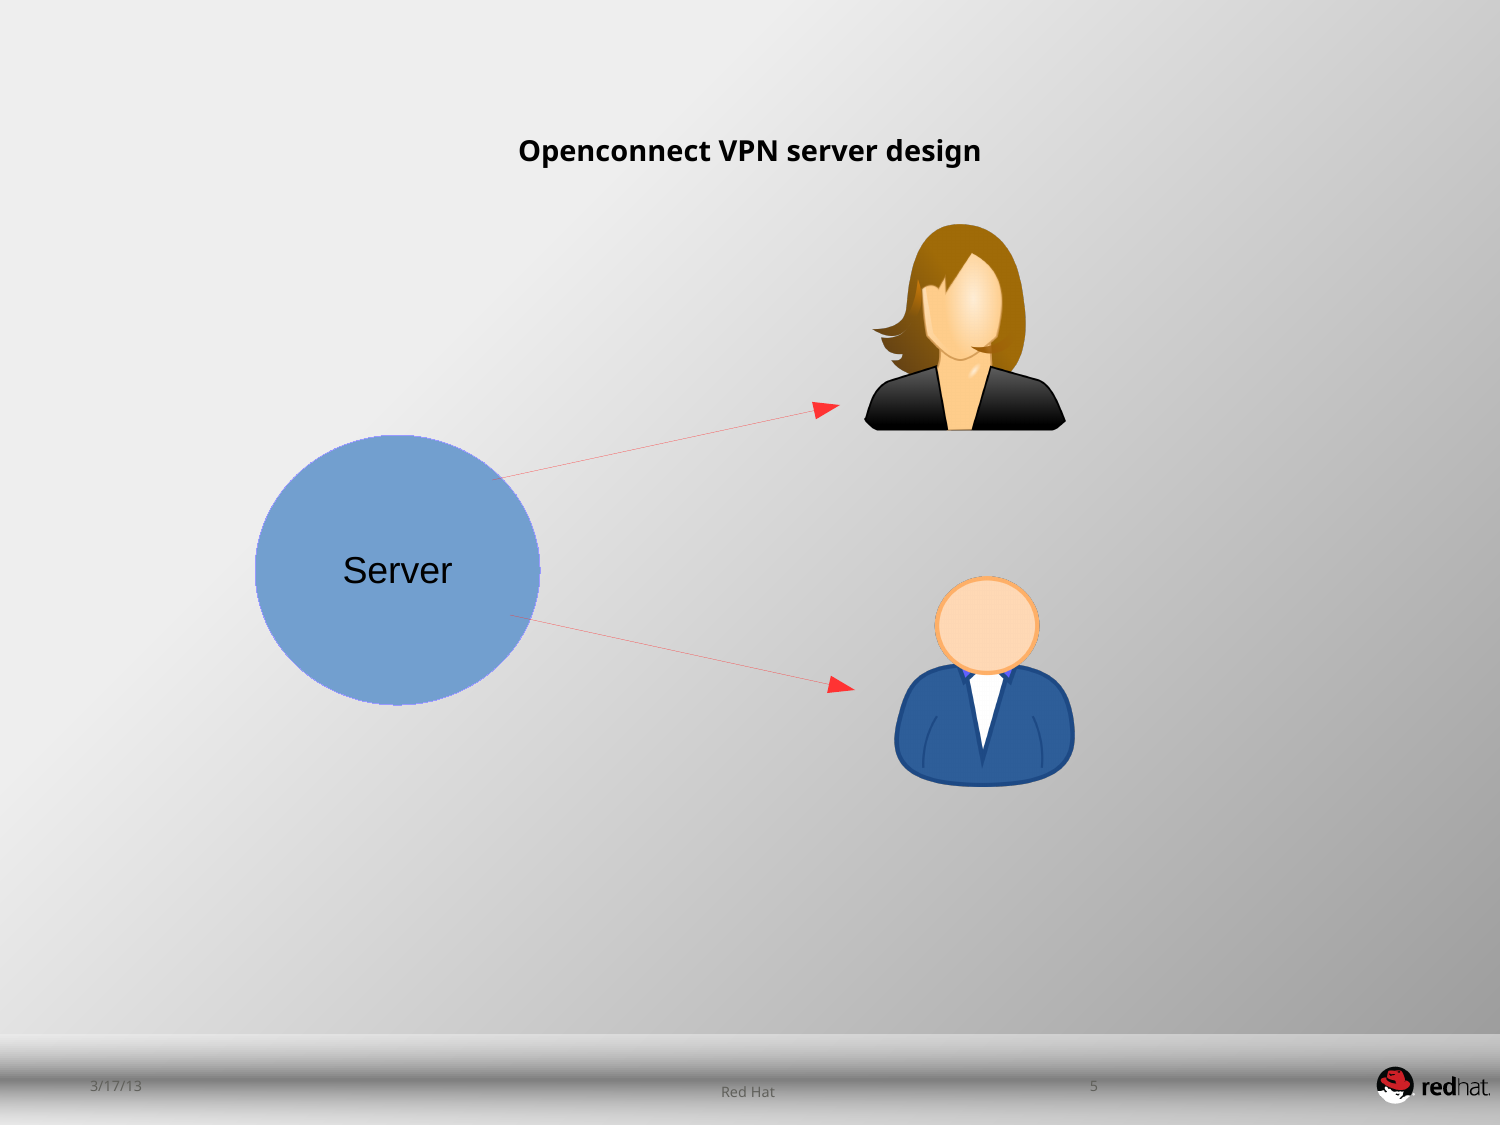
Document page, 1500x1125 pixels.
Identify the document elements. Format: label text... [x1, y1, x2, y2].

text_box Server [255, 435, 541, 706]
slide_number 3/17/13 [75, 1051, 425, 1112]
title Openconnect VPN server design [75, 22, 1426, 188]
picture [1364, 1057, 1500, 1110]
slide_number <number> [1074, 1051, 1337, 1112]
picture [894, 576, 1075, 787]
footer Red Hat [300, 1065, 1200, 1110]
list [74, 209, 1425, 1012]
picture [864, 224, 1066, 431]
